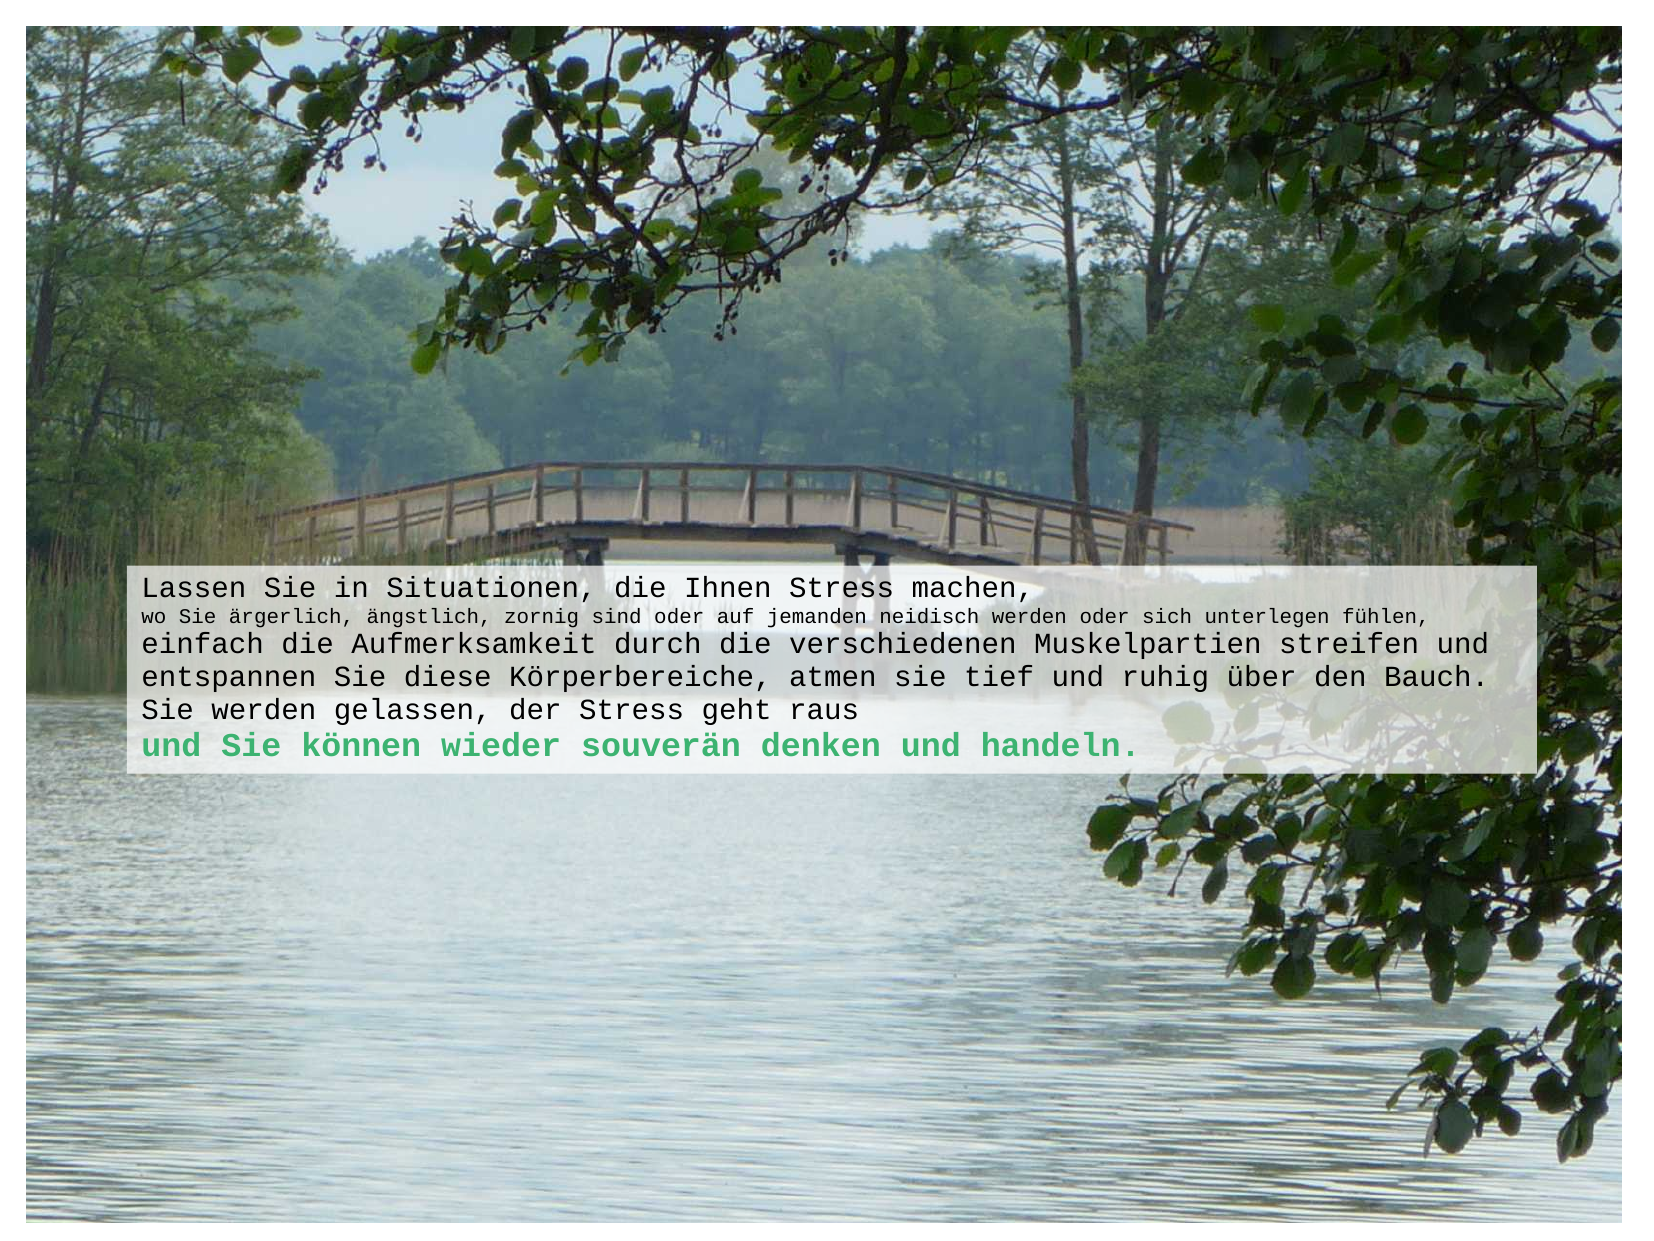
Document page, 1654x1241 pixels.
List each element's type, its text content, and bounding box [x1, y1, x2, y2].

picture [26, 26, 1622, 1224]
text_box Lassen Sie in Situationen, die Ihnen Stress machen, wo Sie ärgerlich, ängstlich, zornig sind oder auf jemanden neidisch werden oder sich unterlegen fühlen, einfach die Aufmerksamkeit durch die verschiedenen Muskelpartien streifen und entspannen Sie diese Körperbereiche, atmen sie tief und ruhig über den Bauch. Sie werden gelassen, der Stress geht raus und Sie können wieder souverän denken und handeln. [126, 565, 1537, 774]
